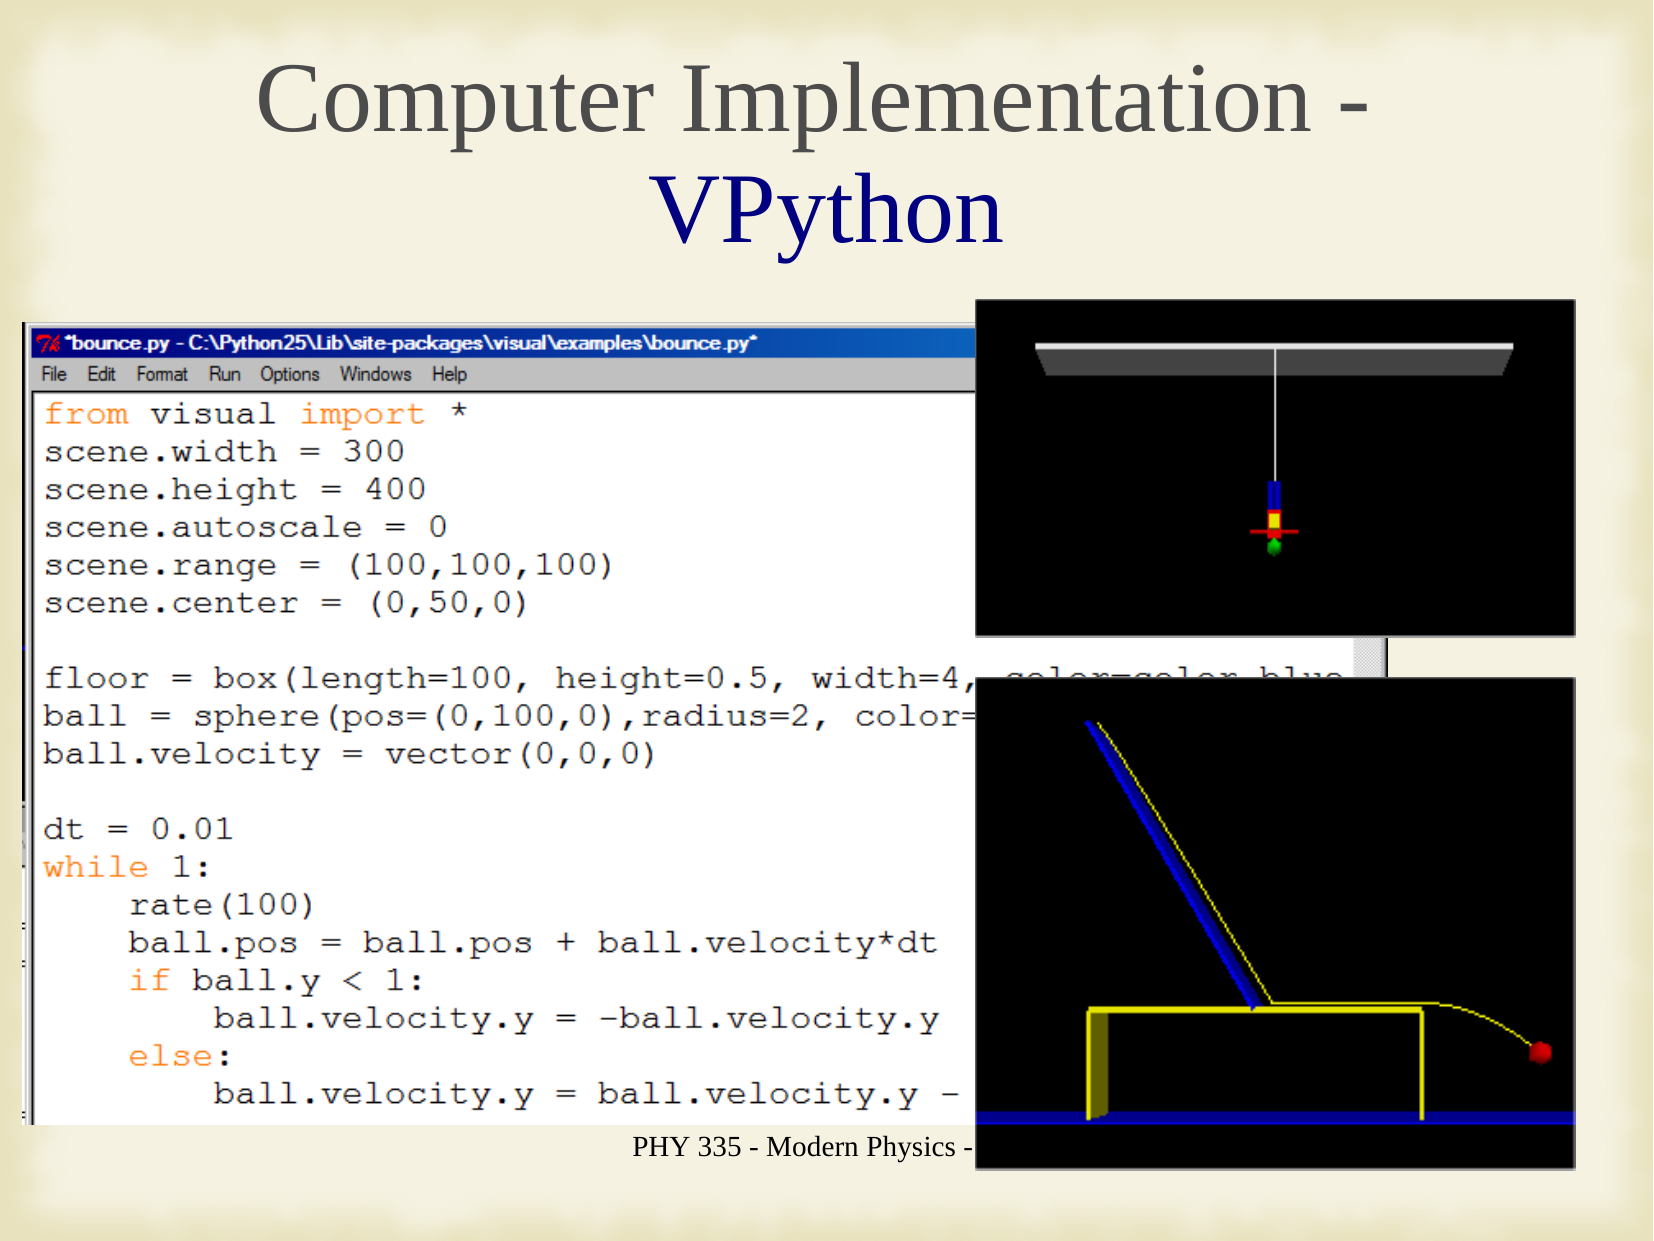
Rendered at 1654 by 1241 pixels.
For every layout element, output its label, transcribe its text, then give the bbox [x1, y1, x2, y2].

title Computer Implementation - VPython [82, 42, 1571, 264]
picture [0, 0, 1653, 1241]
